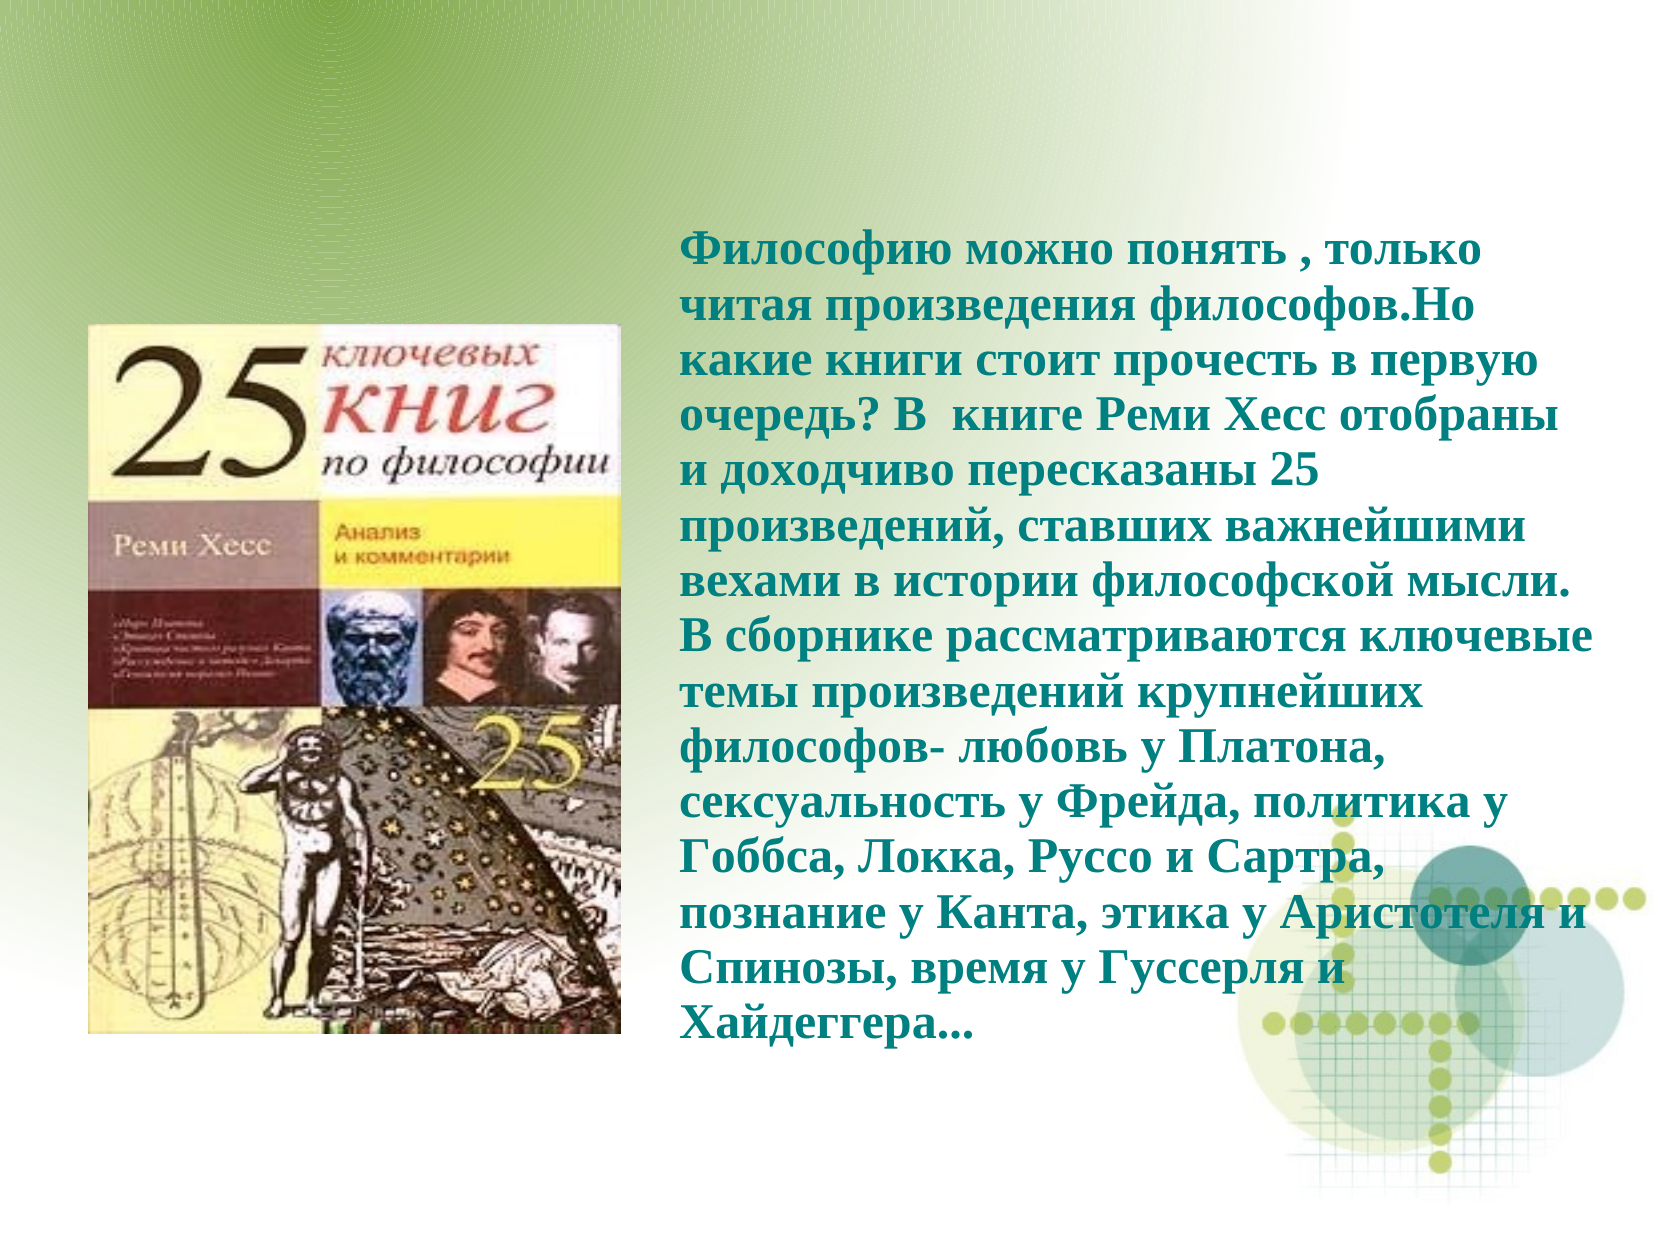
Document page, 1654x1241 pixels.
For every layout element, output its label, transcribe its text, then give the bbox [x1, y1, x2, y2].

subtitle Философию можно понять , только читая произведения философов.Но какие книги стоит прочесть в первую очередь? В книге Реми Хесс отобраны и доходчиво пересказаны 25 произведений, ставших важнейшими вехами в истории философской мысли. В сборнике рассматриваются ключевые темы произведений крупнейших философов- любовь у Платона, сексуальность у Фрейда, политика у Гоббса, Локка, Руссо и Сартра, познание у Канта, этика у Аристотеля и Спинозы, время у Гуссерля и Хайдеггера... [679, 118, 1595, 1152]
picture [88, 324, 621, 1034]
picture [1224, 792, 1654, 1211]
